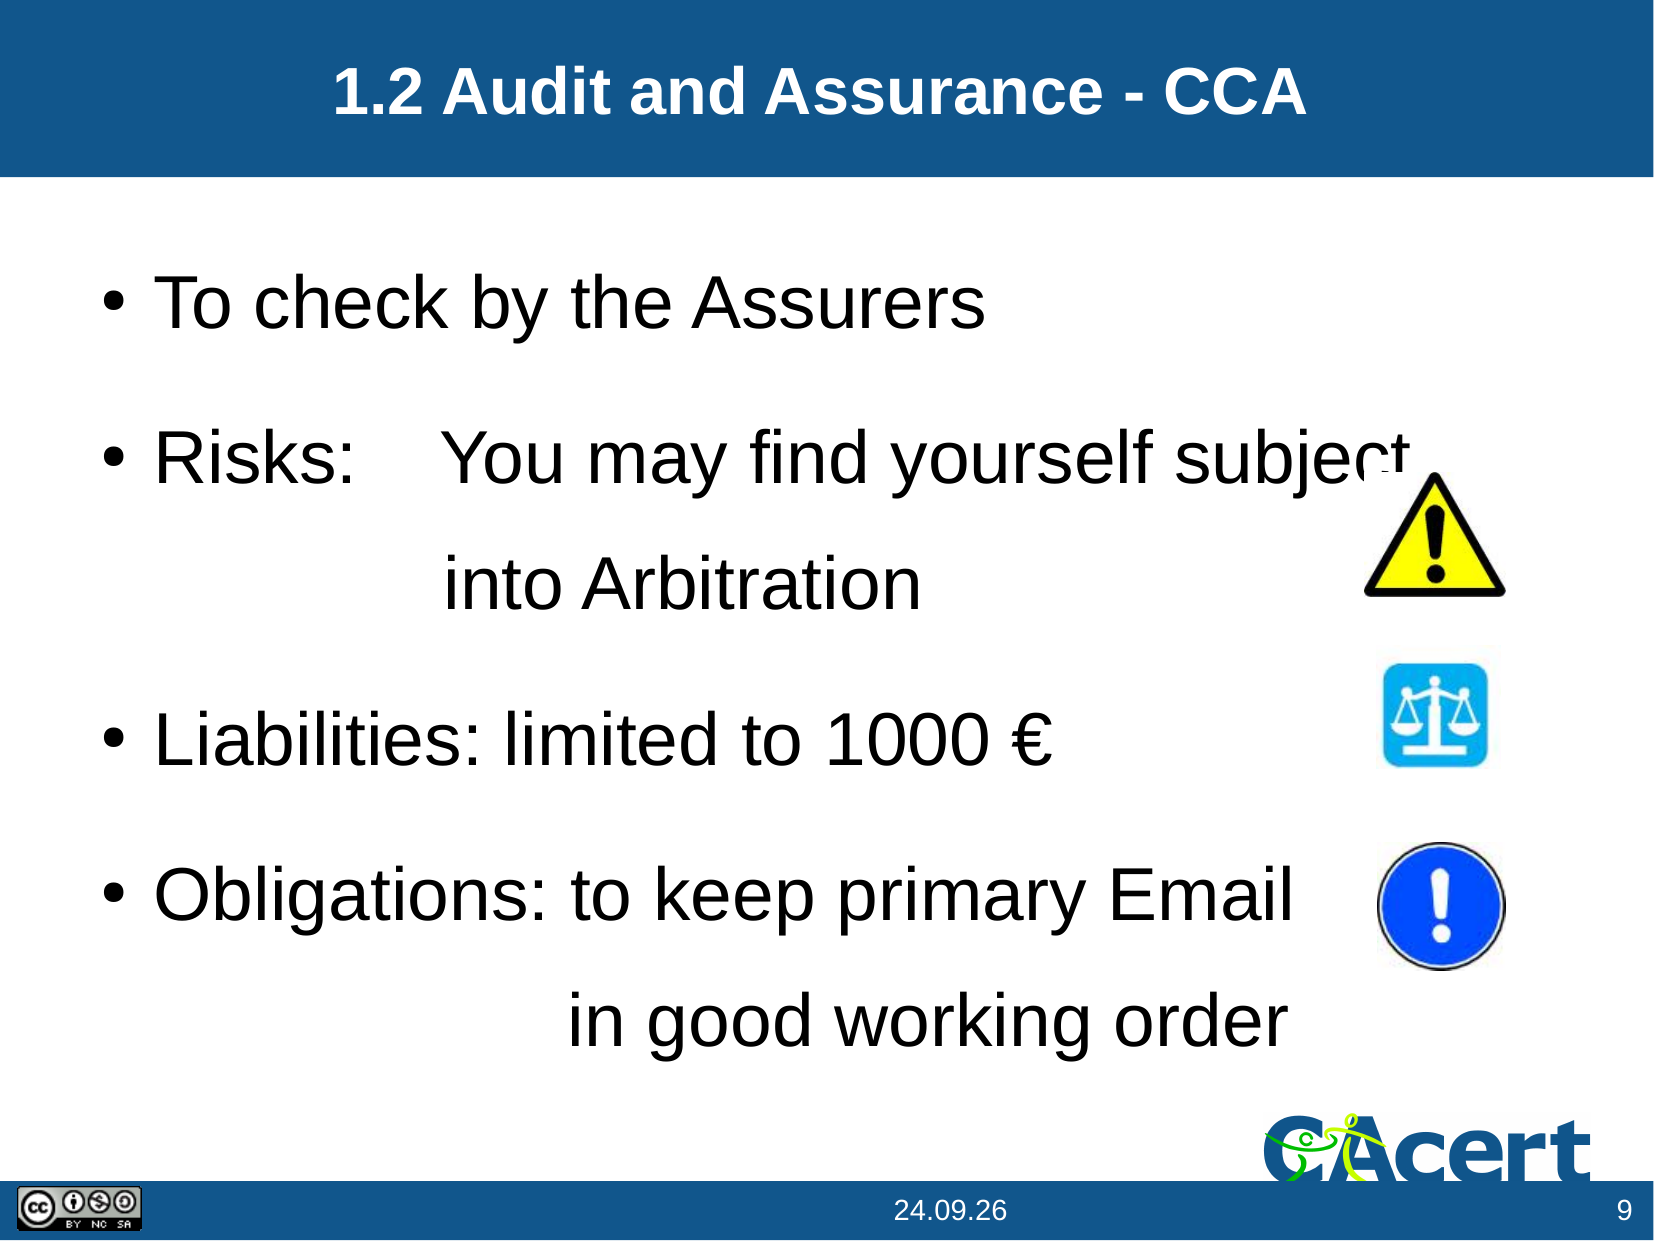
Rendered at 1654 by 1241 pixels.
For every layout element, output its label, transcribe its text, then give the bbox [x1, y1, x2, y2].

picture [1364, 472, 1506, 597]
picture [1376, 645, 1501, 769]
picture [17, 1186, 142, 1231]
list To check by the Assurers Risks: You may find yourself subject into Arbitration Liabilities: limited to 1000 € Obligations: to keep primary Email in good working order [82, 218, 1571, 1077]
picture [1263, 1112, 1591, 1181]
title 1.2 Audit and Assurance - CCA [76, 17, 1565, 166]
picture [1377, 842, 1506, 971]
